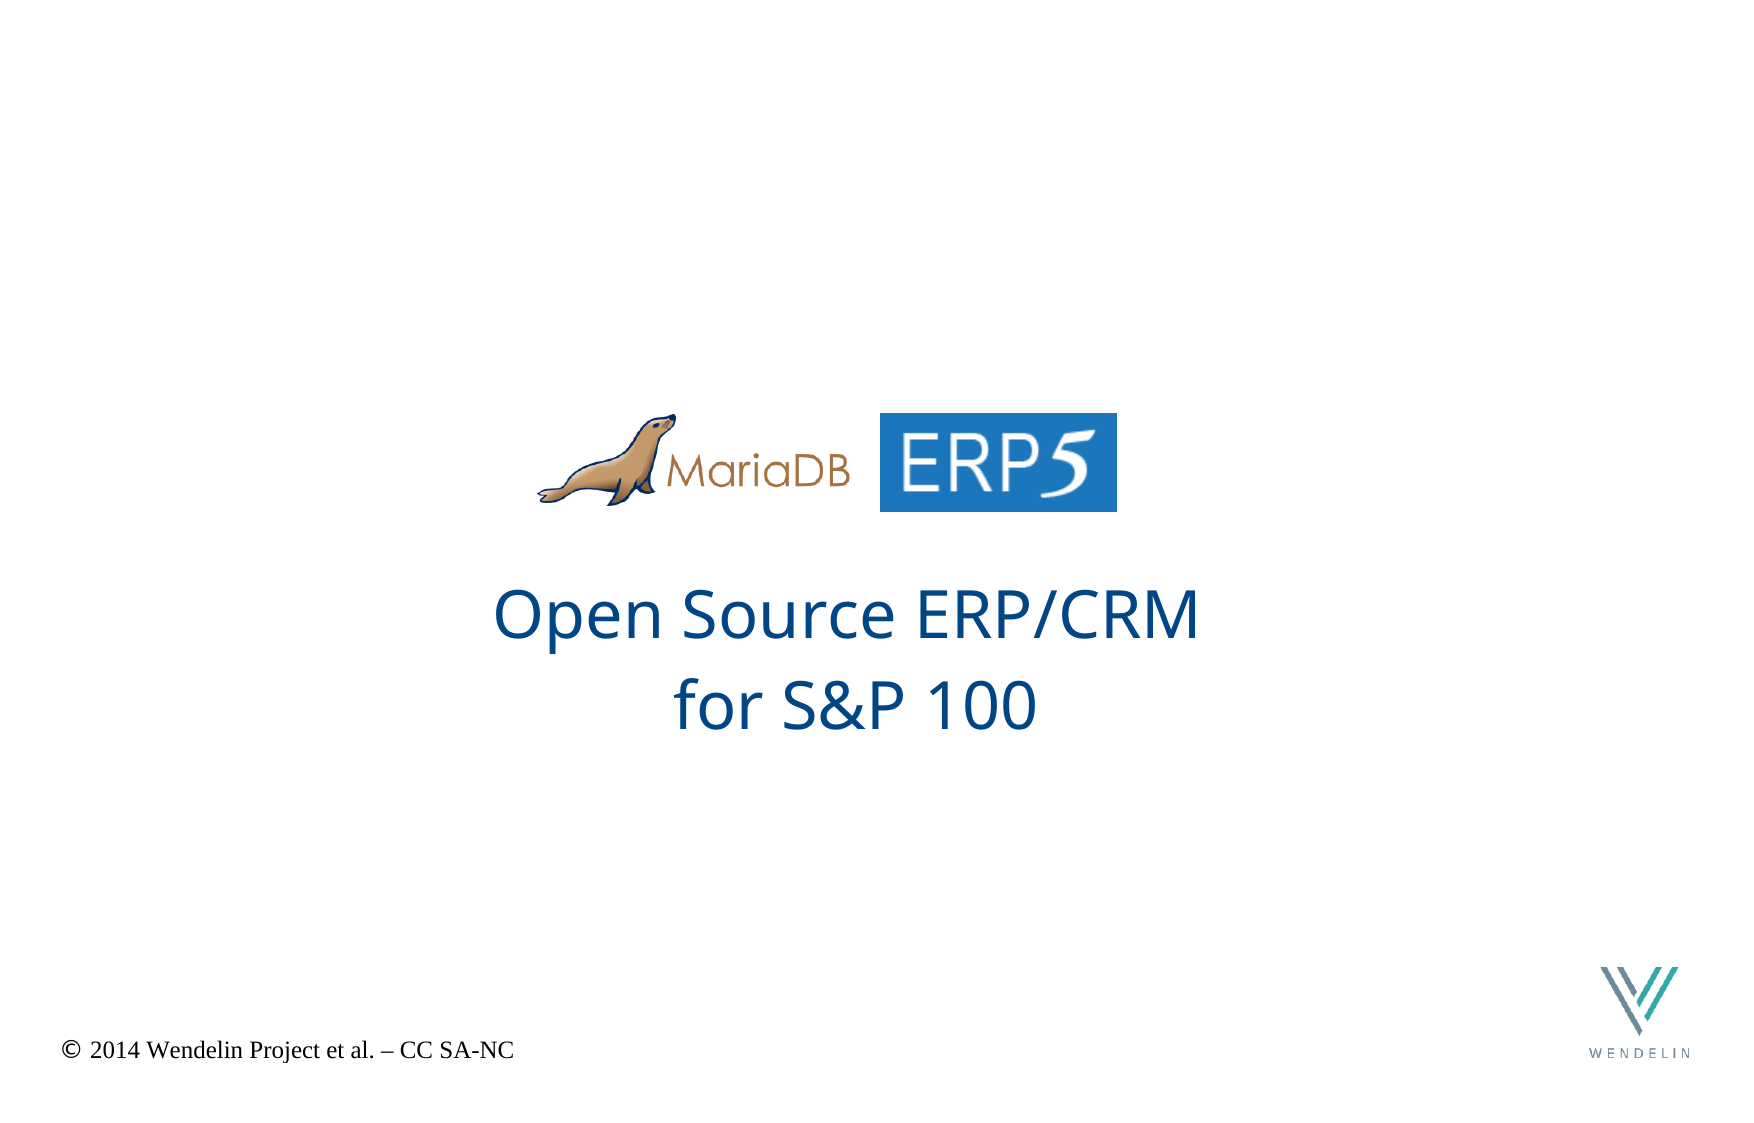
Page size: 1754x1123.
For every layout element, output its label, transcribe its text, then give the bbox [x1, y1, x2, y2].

picture [537, 414, 850, 506]
picture [880, 413, 1117, 512]
text_box Open Source ERP/CRM for S&P 100 [324, 560, 1388, 756]
picture [1589, 967, 1689, 1058]
